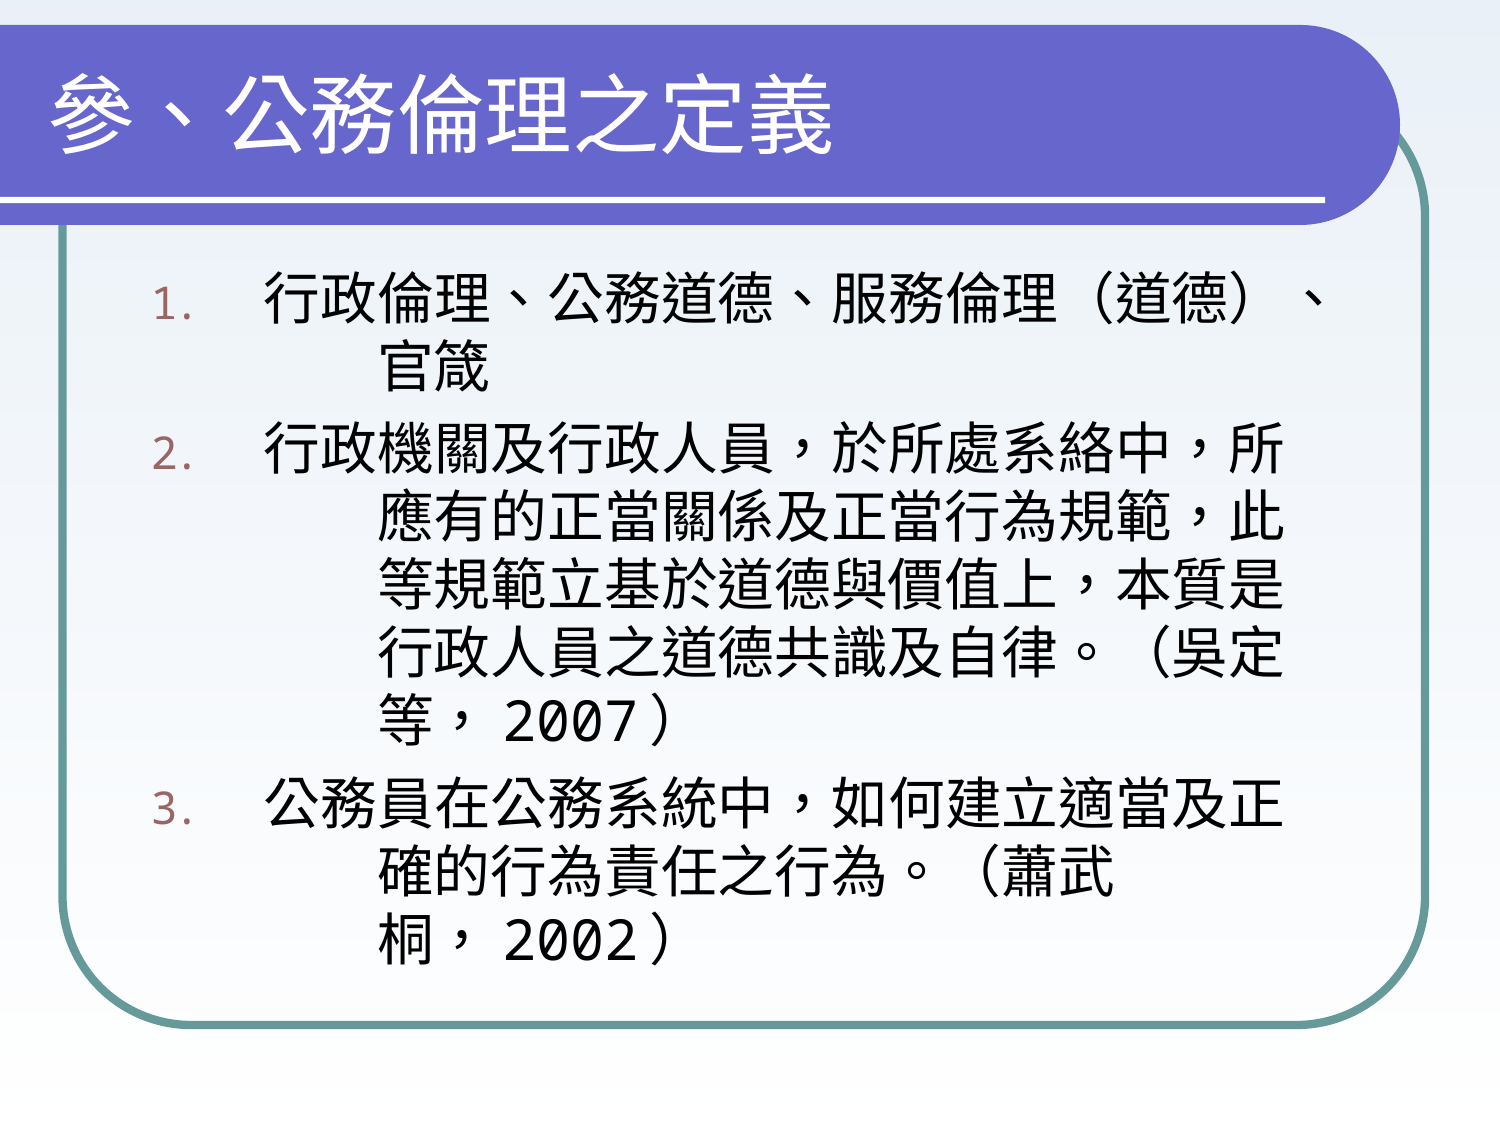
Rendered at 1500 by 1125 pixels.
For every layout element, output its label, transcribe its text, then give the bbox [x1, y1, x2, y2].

list 行政倫理、公務道德、服務倫理（道德）、官箴 行政機關及行政人員，於所處系絡中，所應有的正當關係及正當行為規範，此等規範立基於道德與價值上，本質是行政人員之道德共識及自律。（吳定等，2007） 公務員在公務系統中，如何建立適當及正確的行為責任之行為。（蕭武桐，2002） [135, 255, 1353, 981]
title 參、公務倫理之定義 [32, 37, 1347, 188]
